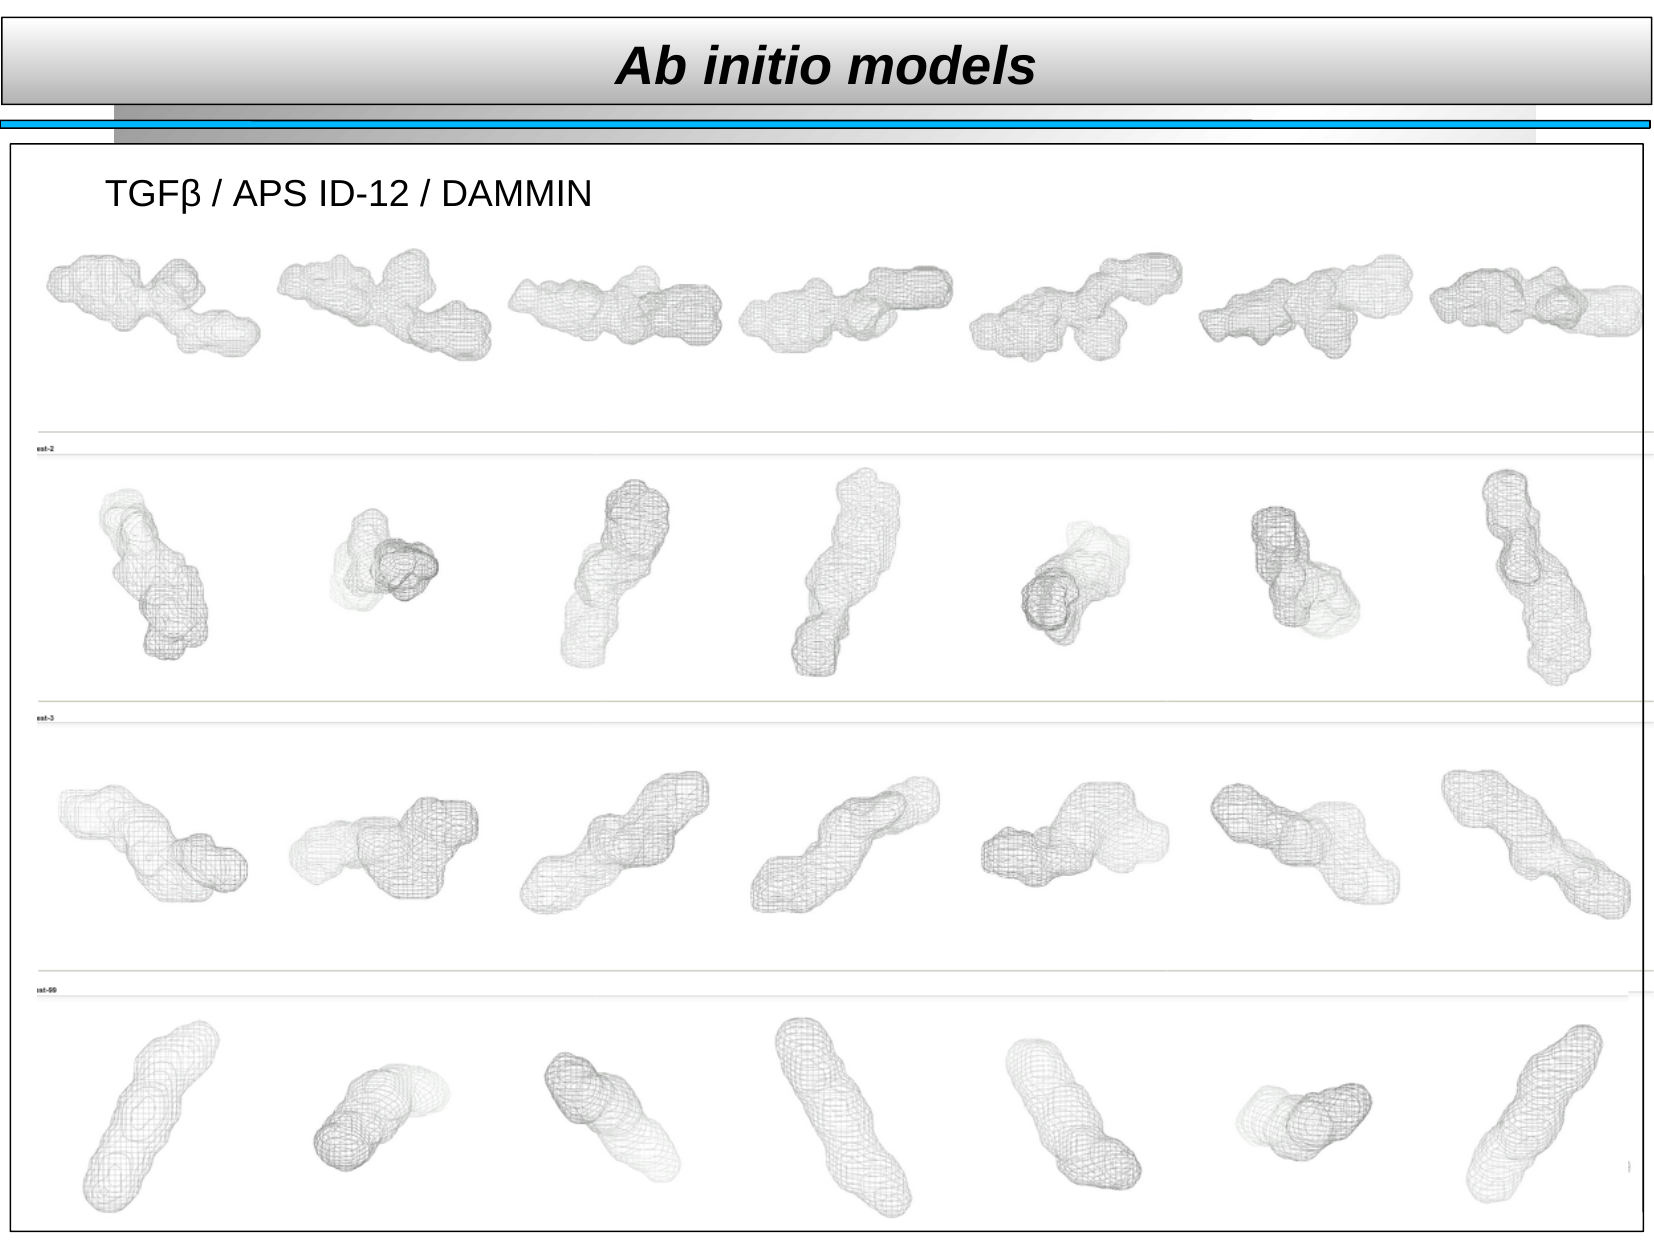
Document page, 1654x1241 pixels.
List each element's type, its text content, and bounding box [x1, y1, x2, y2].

text_box TGFβ / APS ID-12 / DAMMIN [90, 165, 609, 222]
picture [37, 194, 1654, 1221]
text_box Ab initio models [1, 17, 1652, 105]
text_box [0, 120, 1651, 129]
